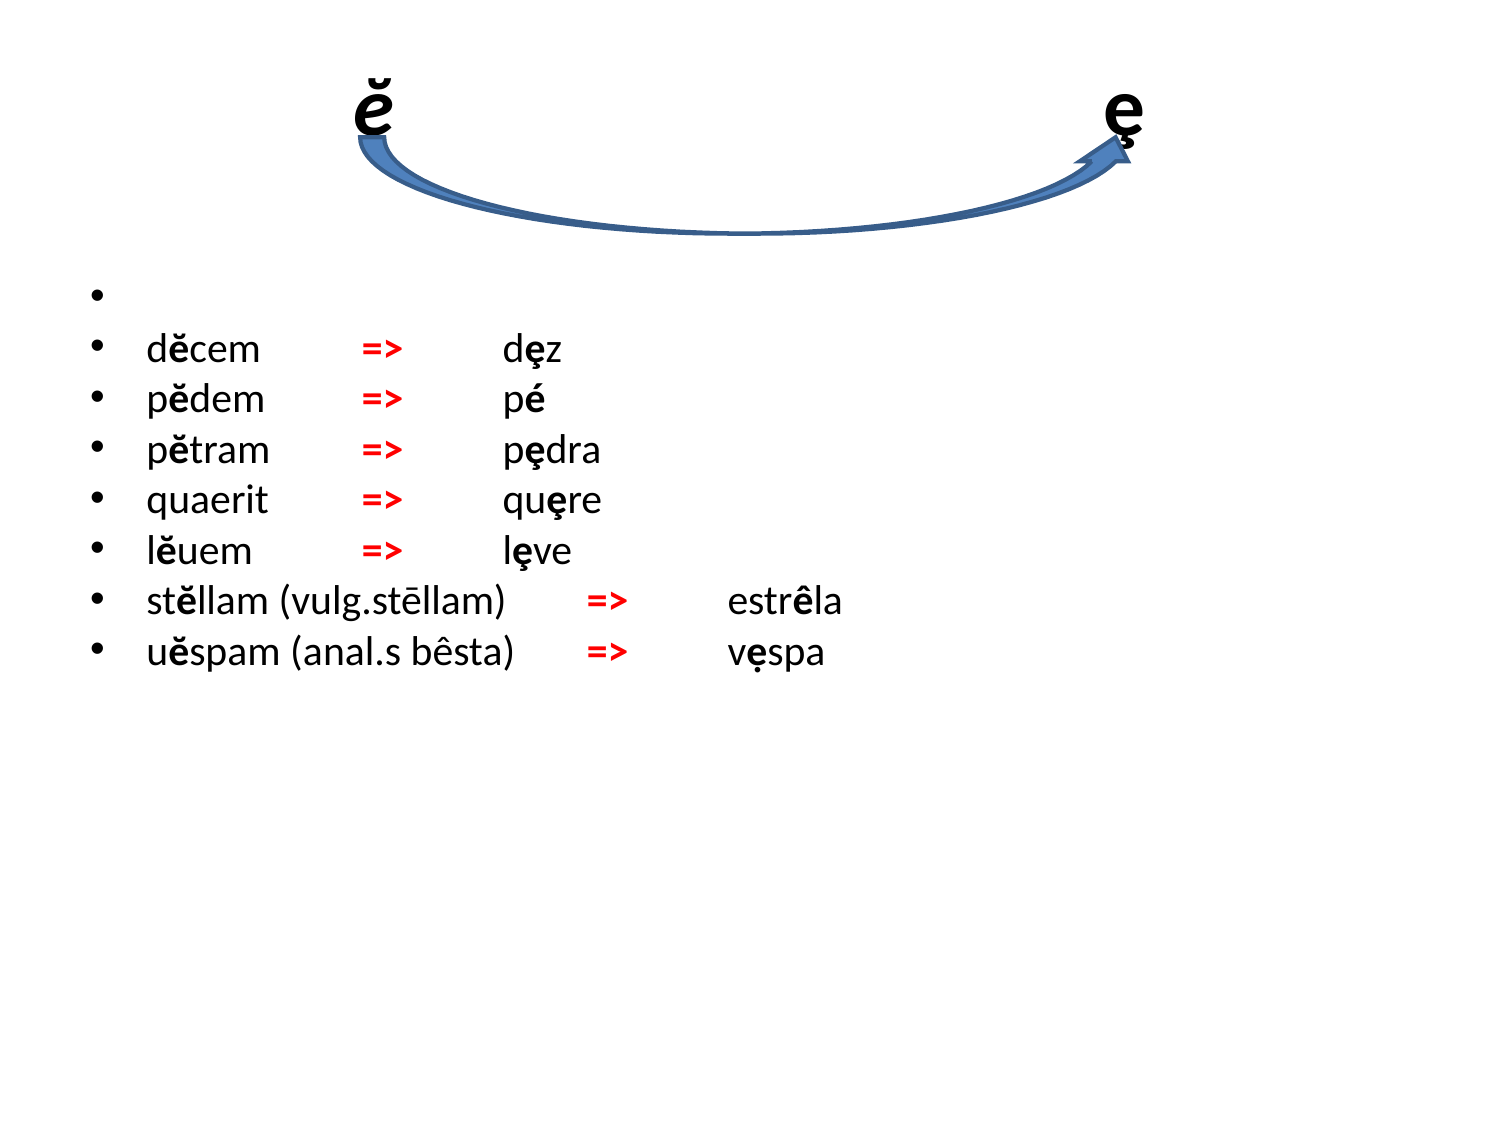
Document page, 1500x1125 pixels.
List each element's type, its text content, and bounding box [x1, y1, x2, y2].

title ĕ ȩ [75, 45, 1426, 233]
text_box [360, 137, 1128, 234]
list dĕcem => dȩz pĕdem => pé pĕtram => pȩdra quaerit => quȩre lĕuem => lȩve stĕllam (vulg.stēllam) => estrêla uĕspam (anal.s bêsta) => vẹspa [75, 262, 1426, 1005]
